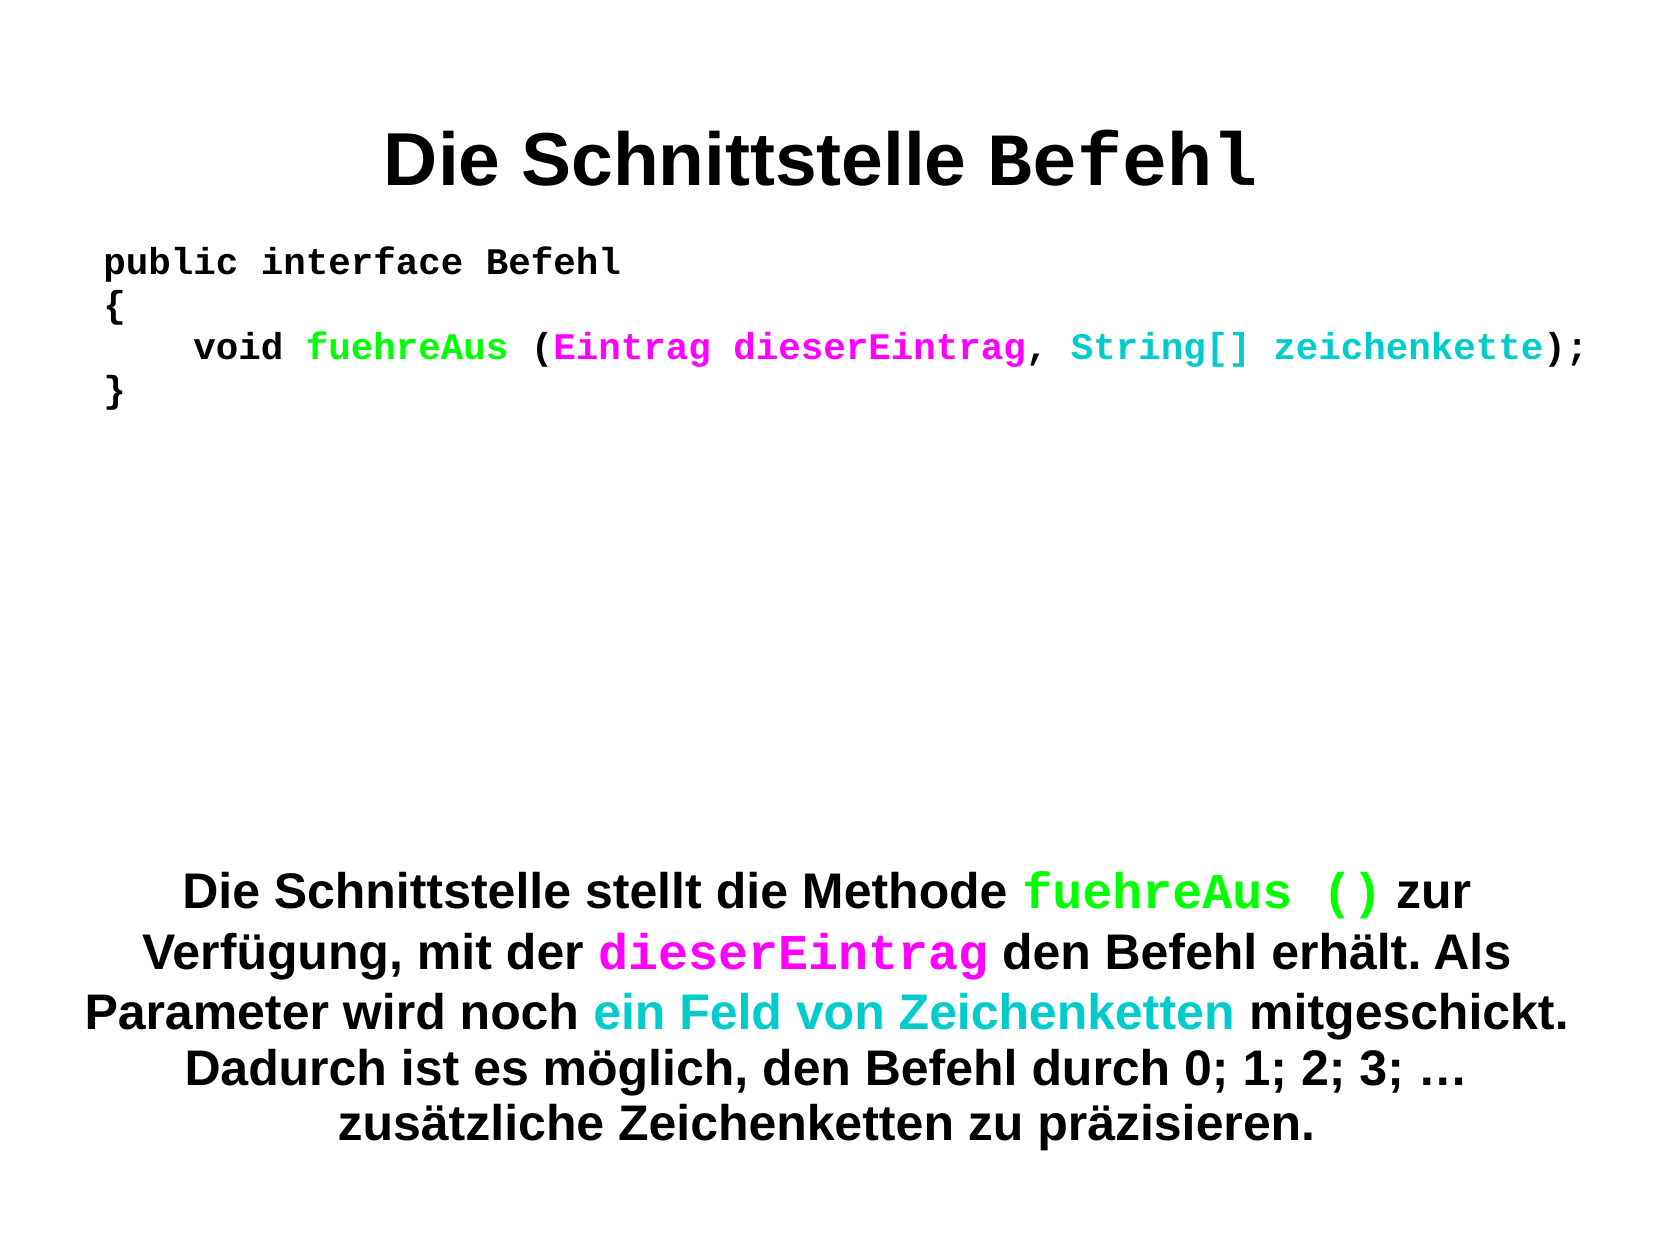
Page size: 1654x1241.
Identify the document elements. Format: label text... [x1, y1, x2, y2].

title Die Schnittstelle Befehl [76, 117, 1565, 208]
text_box public interface Befehl { void fuehreAus (Eintrag dieserEintrag, String[] zeichenkette); } [88, 236, 1625, 422]
text_box Die Schnittstelle stellt die Methode fuehreAus () zur Verfügung, mit der dieserEintrag den Befehl erhält. Als Parameter wird noch ein Feld von Zeichenketten mitgeschickt. Dadurch ist es möglich, den Befehl durch 0; 1; 2; 3; … zusätzliche Zeichenketten zu präzisieren. [59, 856, 1595, 1165]
